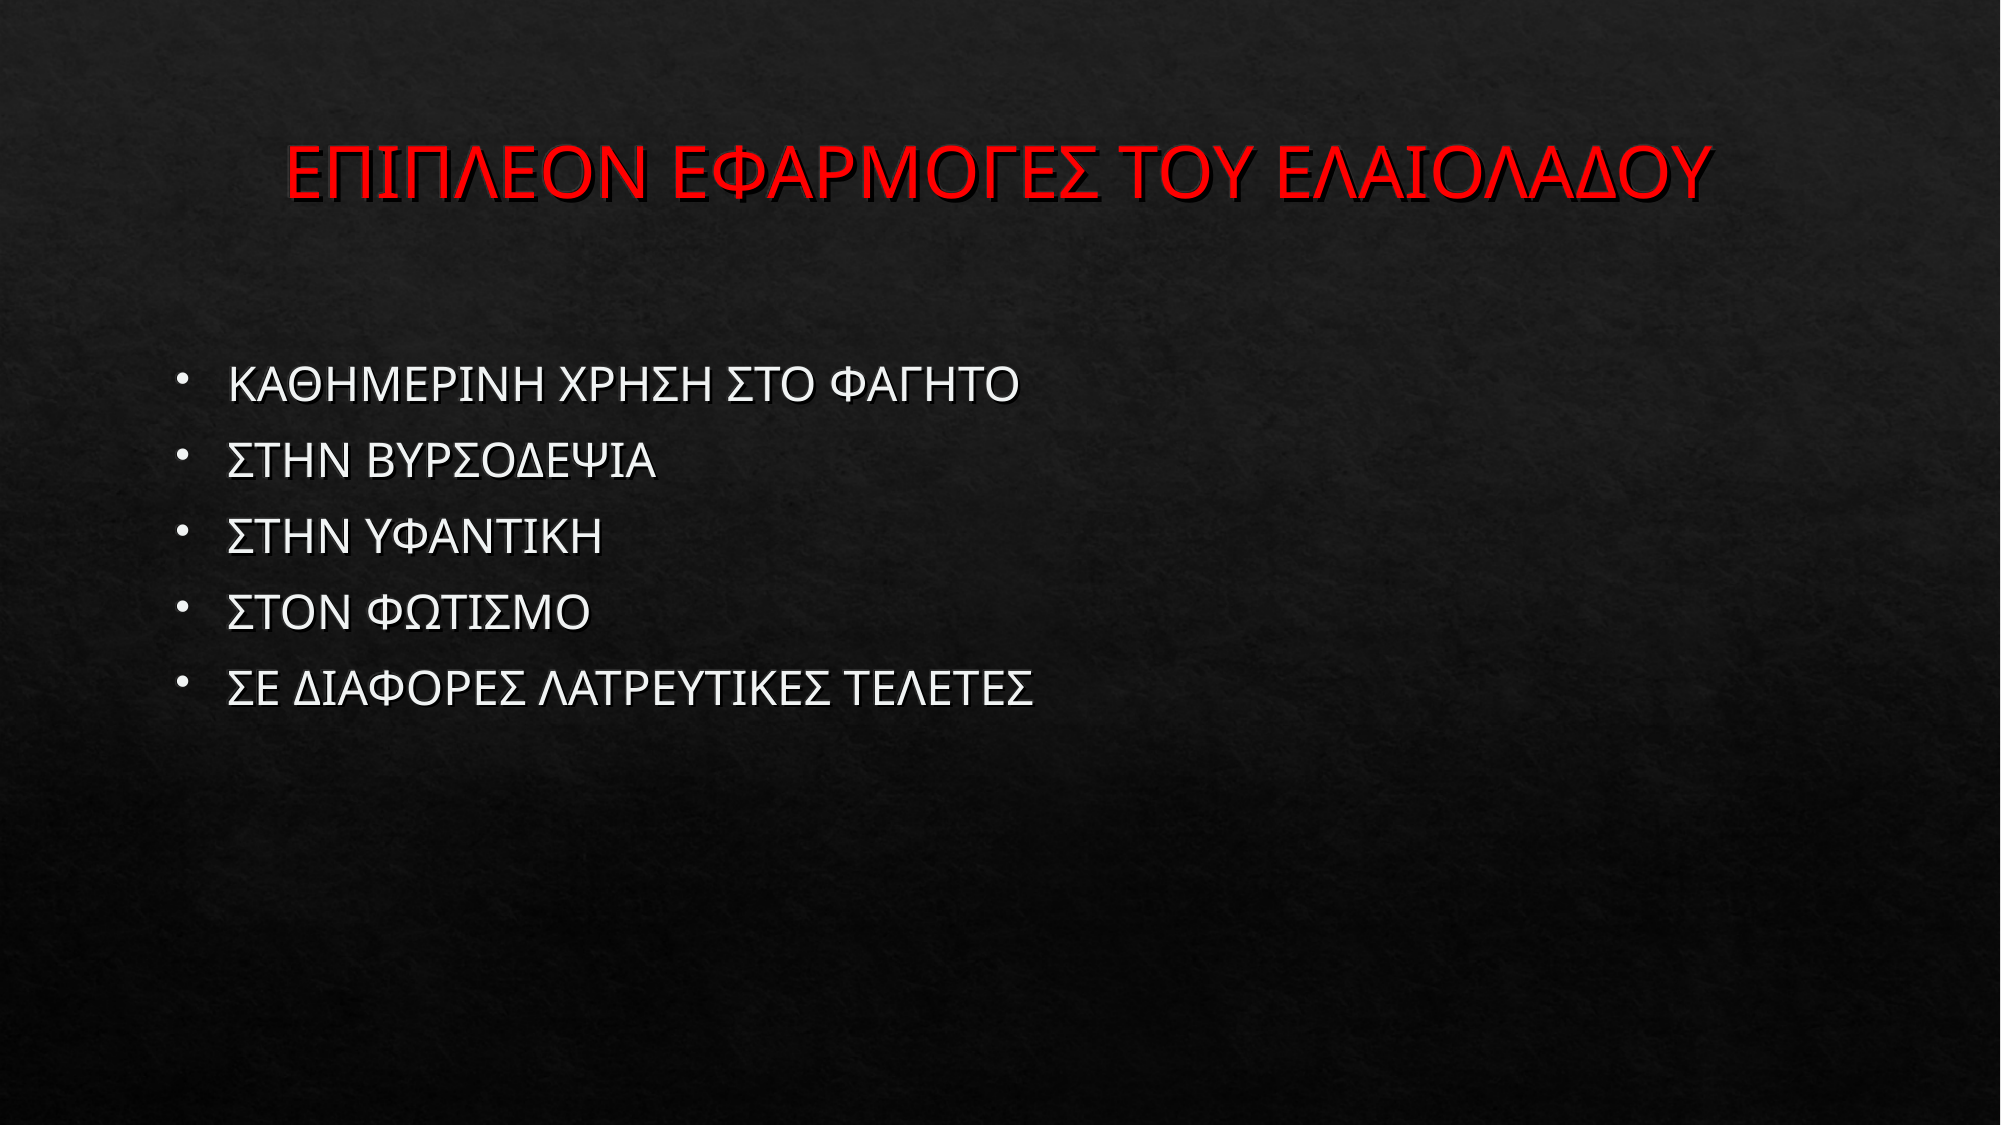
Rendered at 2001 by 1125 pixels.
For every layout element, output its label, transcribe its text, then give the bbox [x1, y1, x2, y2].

list ΚΑΘΗΜΕΡΙΝΗ ΧΡΗΣΗ ΣΤΟ ΦΑΓΗΤΟ ΣΤΗΝ ΒΥΡΣΟΔΕΨΙΑ ΣΤΗΝ ΥΦΑΝΤΙΚΗ ΣΤΟΝ ΦΩΤΙΣΜΟ ΣΕ ΔΙΑΦΟΡΕΣ ΛΑΤΡΕΥΤΙΚΕΣ ΤΕΛΕΤΕΣ [149, 340, 1849, 831]
title ΕΠΙΠΛΕΟΝ ΕΦΑΡΜΟΓΕΣ ΤΟΥ ΕΛΑΙΟΛΑΔΟΥ [149, 99, 1849, 251]
